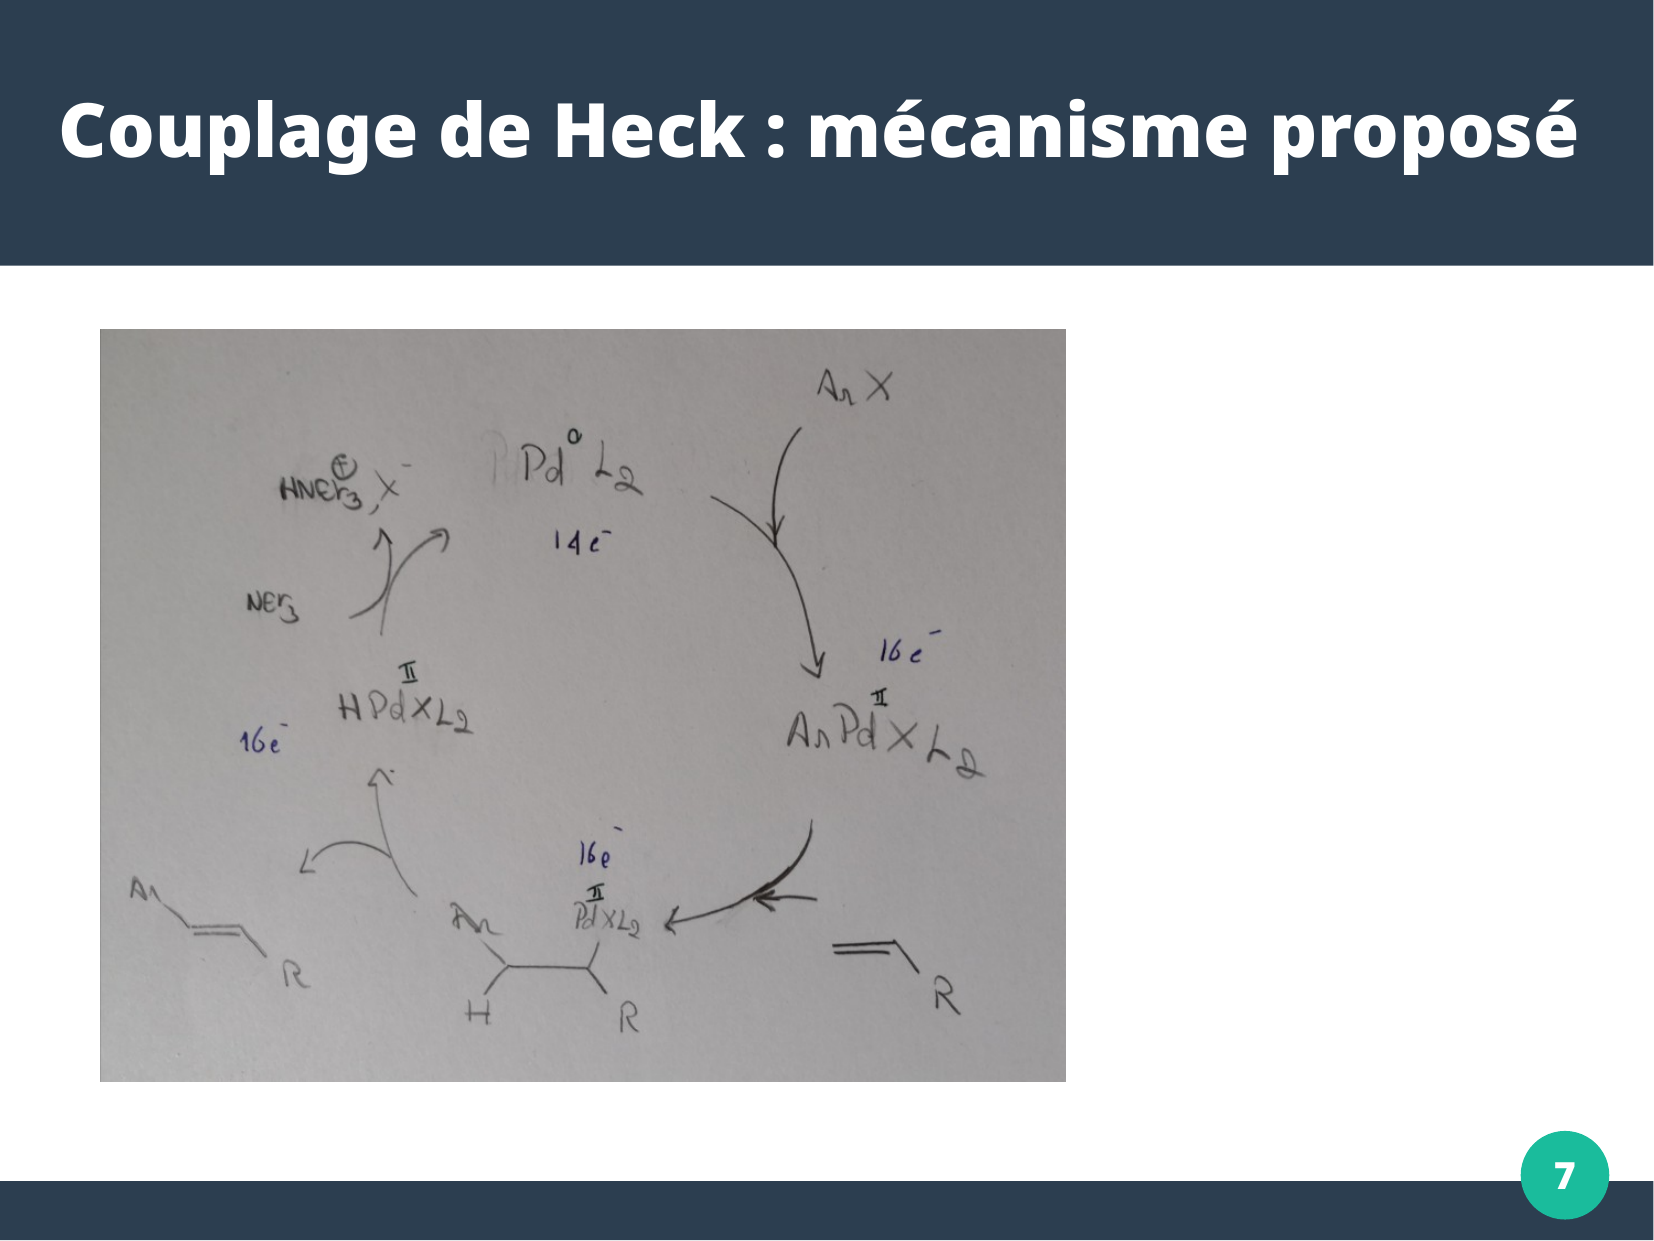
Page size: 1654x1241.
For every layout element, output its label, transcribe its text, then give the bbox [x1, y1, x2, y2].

title Couplage de Heck : mécanisme proposé [59, 49, 1595, 207]
picture [100, 329, 1066, 1082]
